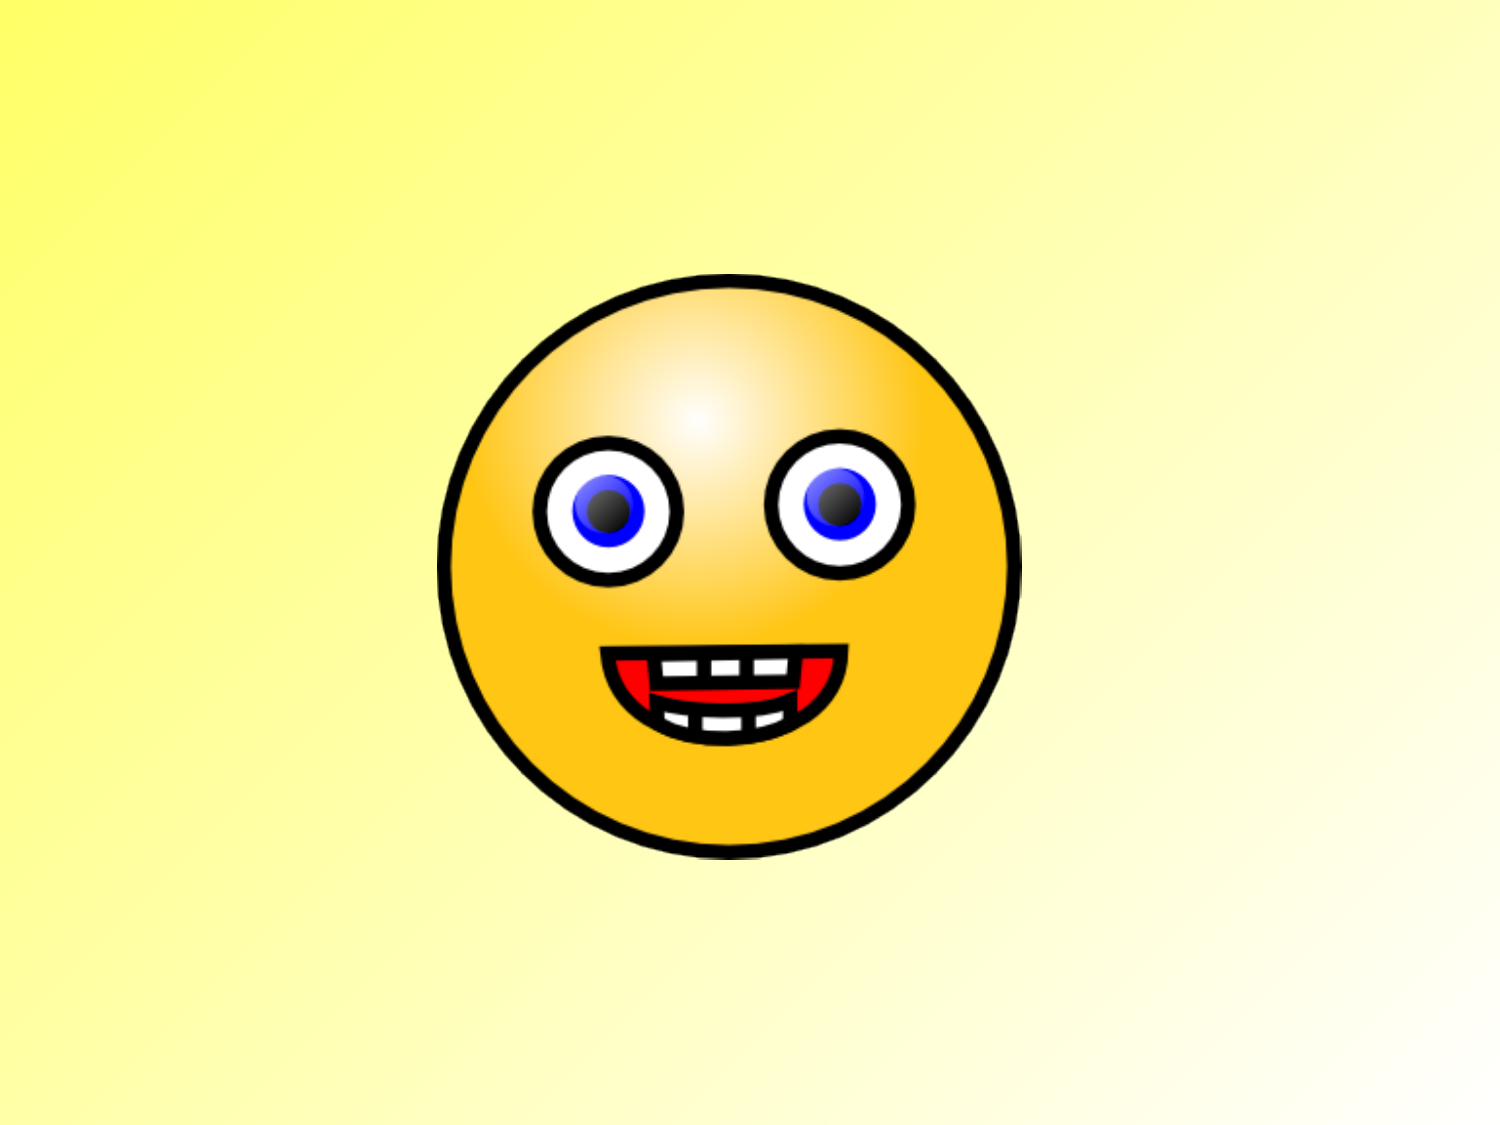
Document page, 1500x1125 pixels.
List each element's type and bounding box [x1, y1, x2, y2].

picture [437, 274, 1022, 860]
